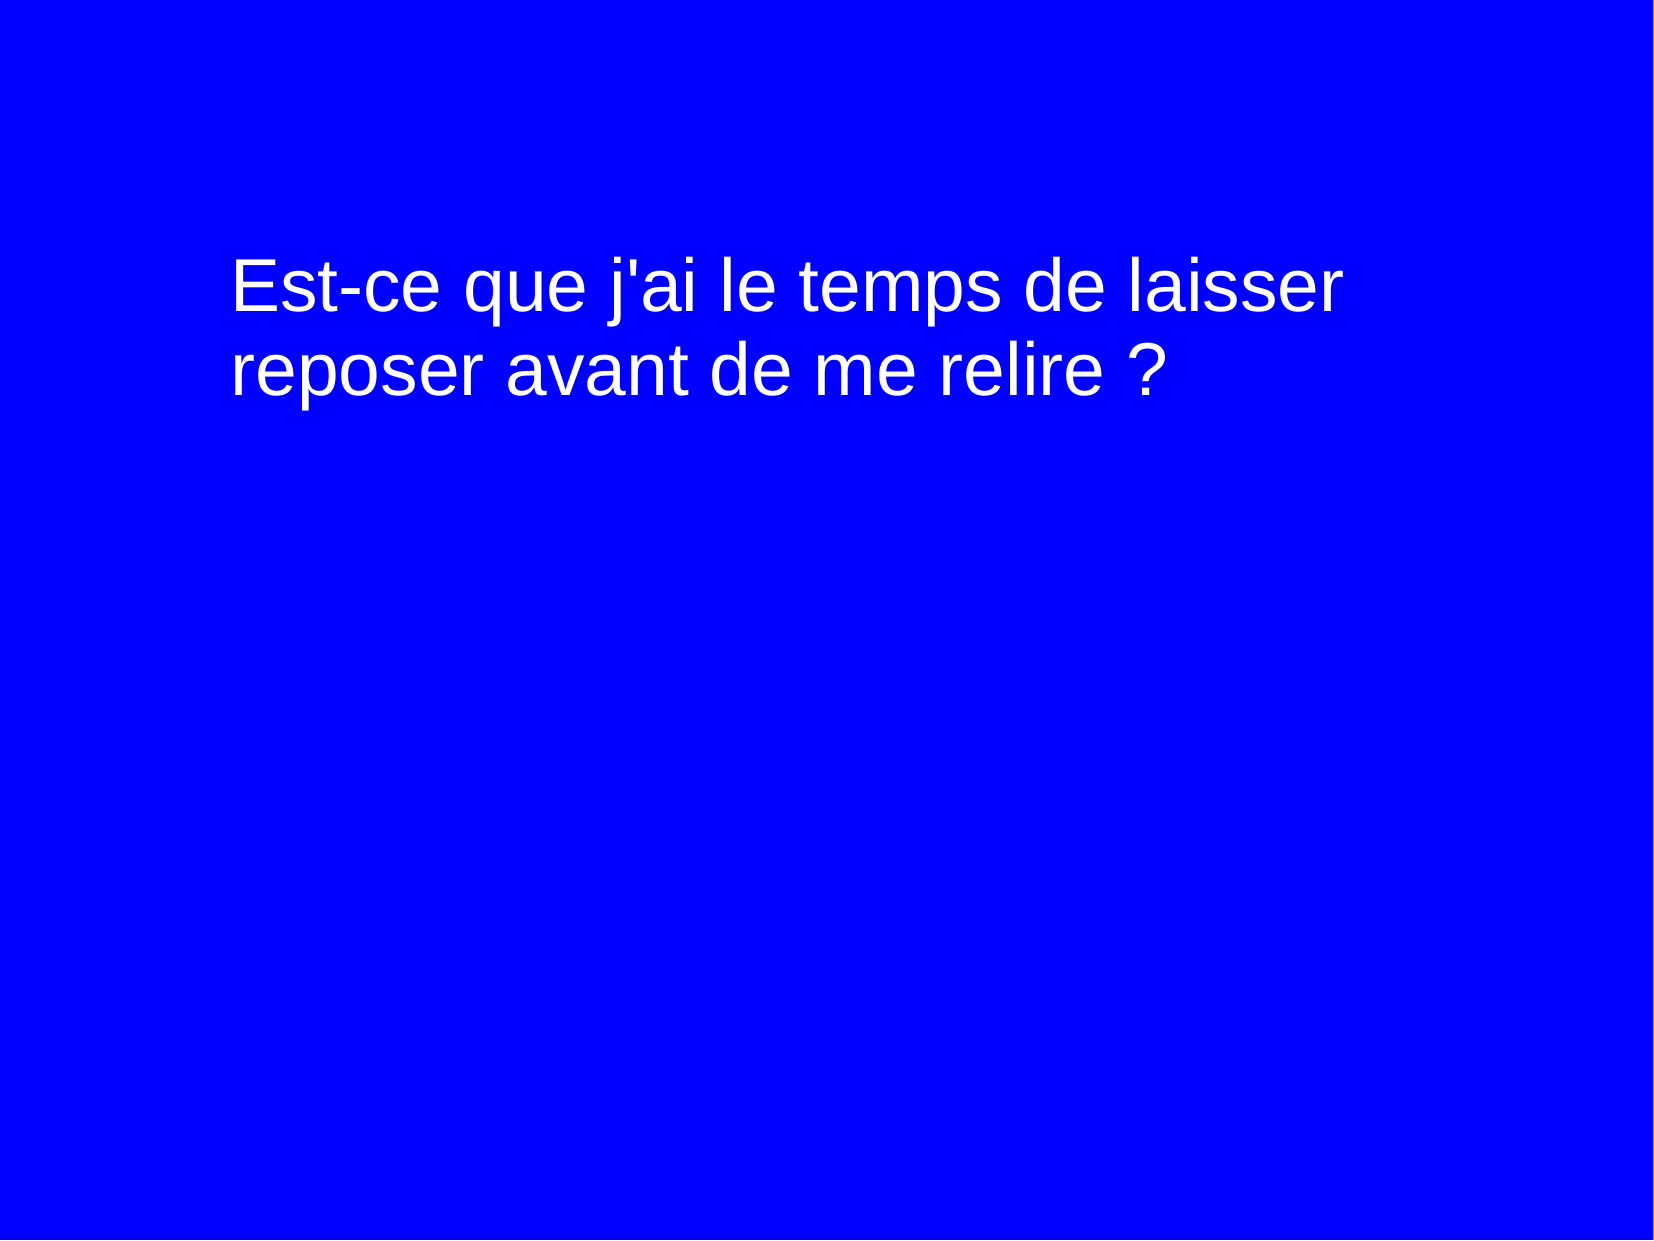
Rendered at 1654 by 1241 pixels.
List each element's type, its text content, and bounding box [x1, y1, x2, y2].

text_box Est-ce que j'ai le temps de laisser reposer avant de me relire ? [215, 236, 1477, 419]
